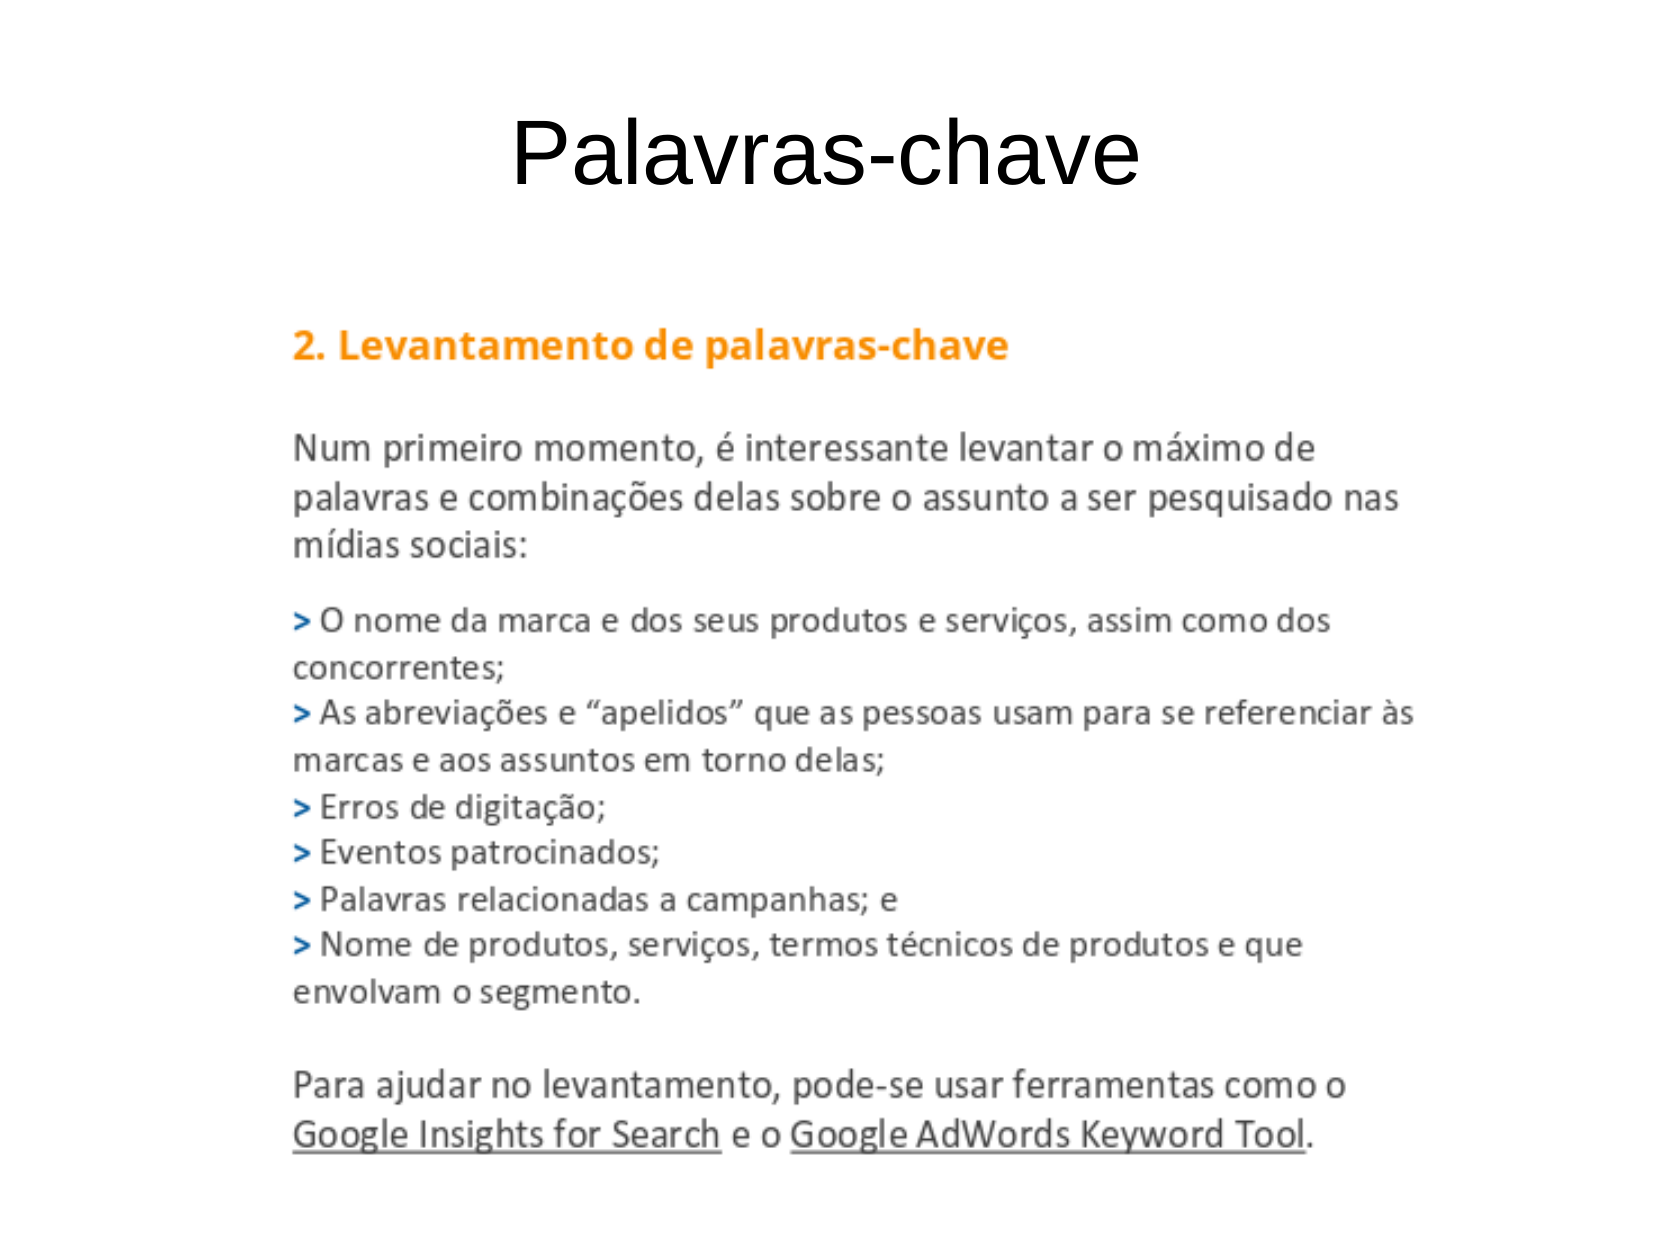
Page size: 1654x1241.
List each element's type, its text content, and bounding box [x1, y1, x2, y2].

title Palavras-chave [82, 49, 1571, 257]
picture [248, 295, 1427, 1193]
